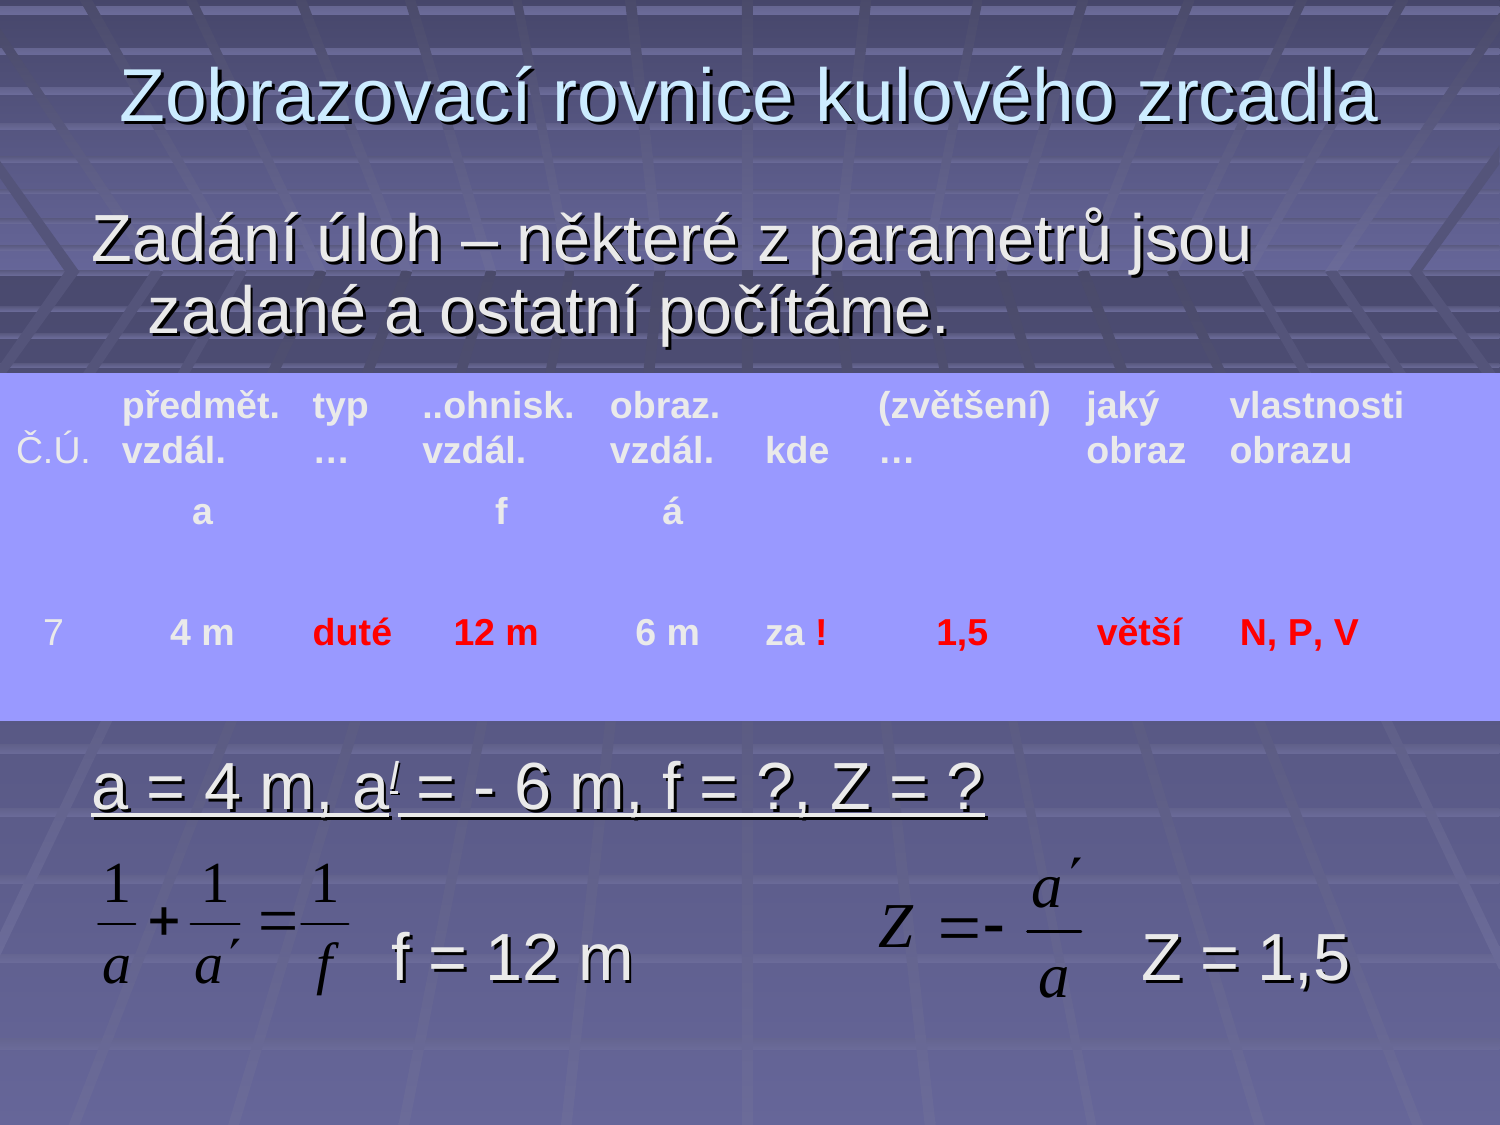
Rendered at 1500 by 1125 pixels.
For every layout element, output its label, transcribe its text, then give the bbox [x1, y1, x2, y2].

table_cell [298, 539, 408, 600]
table_cell [1423, 600, 1500, 660]
table_cell za ! [750, 600, 863, 660]
table_cell [0, 539, 107, 600]
table_cell [298, 660, 408, 721]
table_header (zvětšení)… [863, 373, 1072, 479]
table_cell [1215, 539, 1423, 600]
table_header vlastnosti obrazu [1215, 373, 1423, 479]
table_cell [863, 660, 1072, 721]
table_cell 7 [0, 600, 107, 660]
table_cell f [408, 479, 595, 539]
table_cell [1215, 479, 1423, 539]
table_cell [408, 539, 595, 600]
table_cell [750, 660, 863, 721]
table_cell [107, 660, 298, 721]
table_header jaký obraz [1072, 373, 1215, 479]
table_cell duté [298, 600, 408, 660]
table_cell [1072, 539, 1215, 600]
table_cell [1215, 660, 1423, 721]
table_cell [863, 539, 1072, 600]
table_cell [0, 479, 107, 539]
table_header předmět.vzdál. [107, 373, 298, 479]
table_cell [750, 539, 863, 600]
table_cell [595, 539, 750, 600]
list Zadání úloh – některé z parametrů jsou zadané a ostatní počítáme. a = 4 m, al = - 6 m, f = ?, Z = ? f = 12 m Z = 1,5 [76, 721, 1436, 1059]
table_cell 6 m [595, 600, 750, 660]
table_header ..ohnisk.vzdál. [408, 373, 595, 479]
table_header [1423, 373, 1500, 479]
table_cell [107, 539, 298, 600]
table_cell [1423, 660, 1500, 721]
table_cell [298, 479, 408, 539]
table_cell 4 m [107, 600, 298, 660]
table_cell a [107, 479, 298, 539]
table_cell 12 m [408, 600, 595, 660]
table_cell [408, 660, 595, 721]
table_cell [750, 479, 863, 539]
table_cell [1072, 660, 1215, 721]
title Zobrazovací rovnice kulového zrcadla [74, 38, 1425, 144]
table_header Č.Ú. [0, 373, 107, 479]
table_cell [1423, 479, 1500, 539]
chart [868, 846, 1093, 1012]
table_header kde [750, 373, 863, 479]
table_cell N, P, V [1215, 600, 1423, 660]
chart [88, 846, 361, 1007]
table_header typ… [298, 373, 408, 479]
table_cell [1423, 539, 1500, 600]
table_cell [595, 660, 750, 721]
table_cell [863, 479, 1072, 539]
table_cell á [595, 479, 750, 539]
table_header obraz.vzdál. [595, 373, 750, 479]
table_cell [0, 660, 107, 721]
table_cell větší [1072, 600, 1215, 660]
list Zadání úloh – některé z parametrů jsou zadané a ostatní počítáme. a = 4 m, al = - 6 m, f = ?, Z = ? f = 12 m Z = 1,5 [76, 196, 1436, 373]
table_cell [1072, 479, 1215, 539]
table_cell 1,5 [863, 600, 1072, 660]
